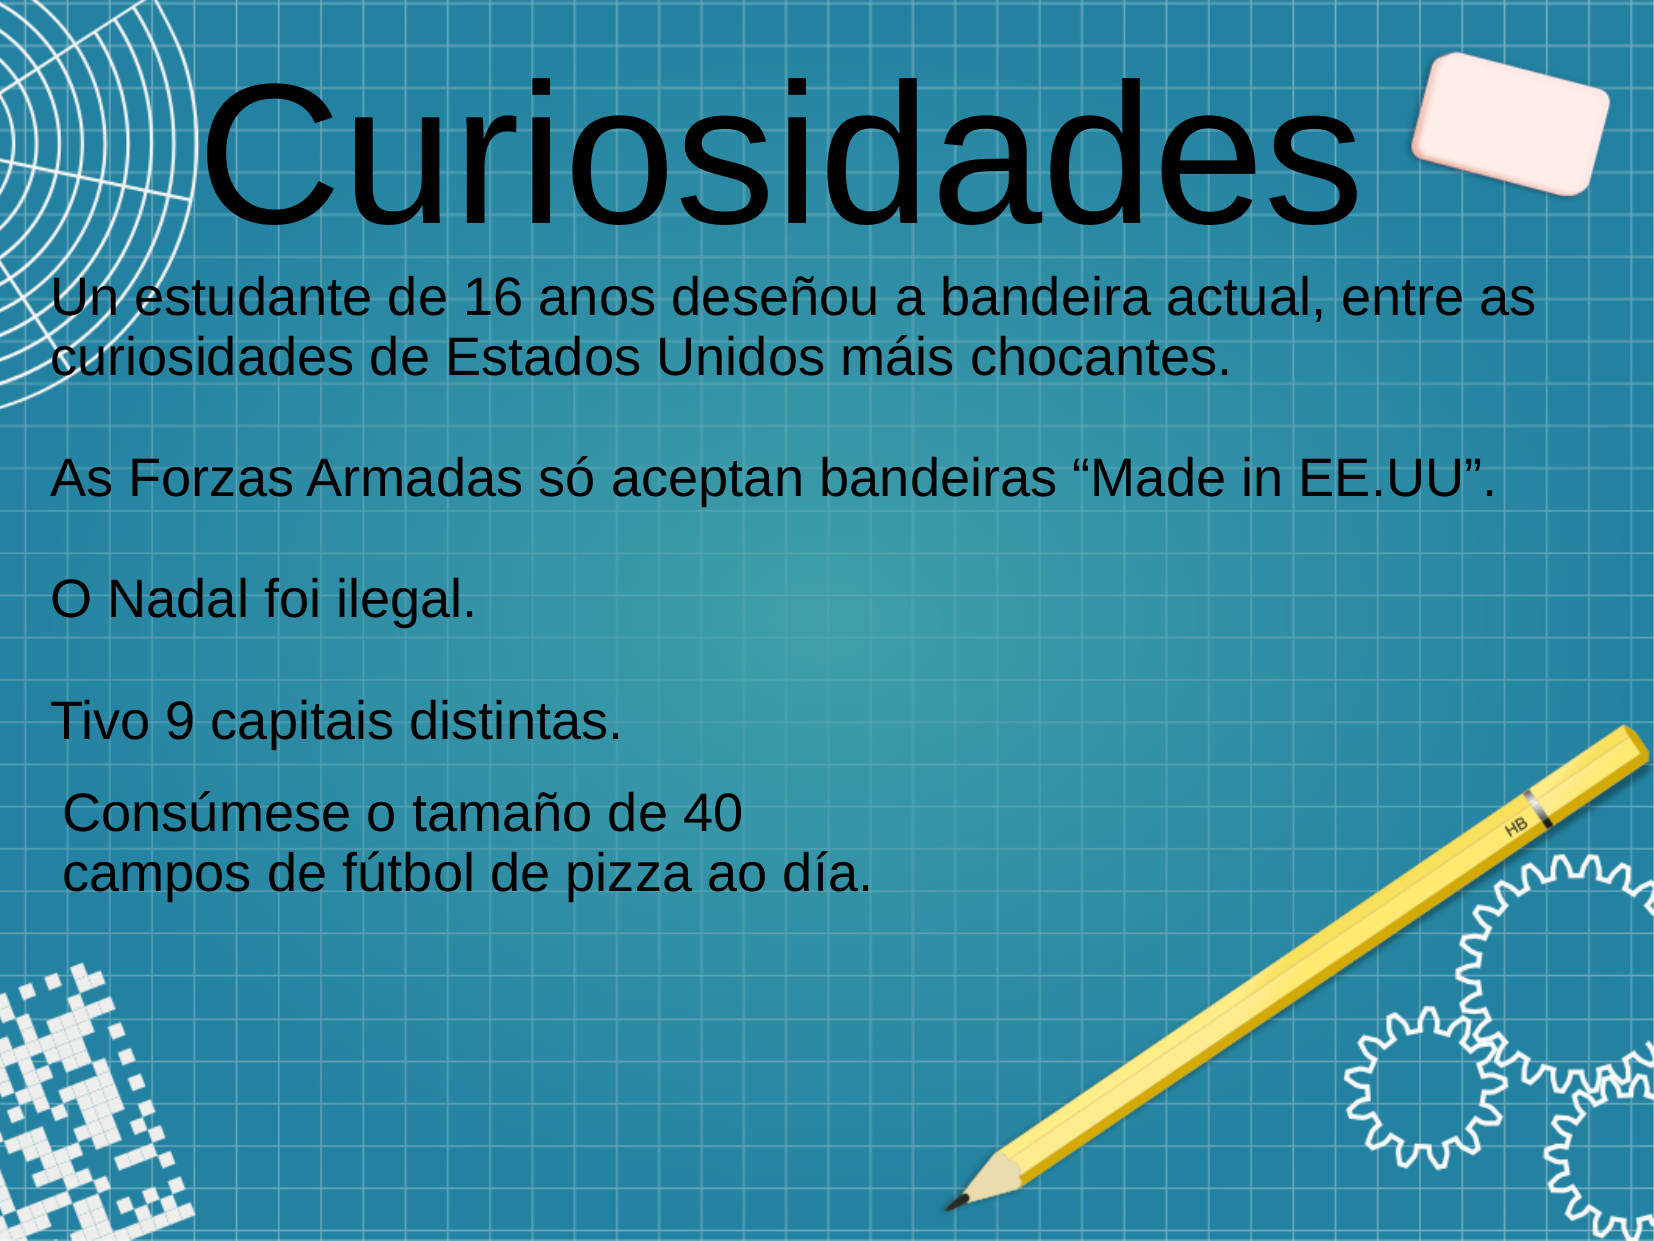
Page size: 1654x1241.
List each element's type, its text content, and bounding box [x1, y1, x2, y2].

picture [0, 0, 1654, 1241]
text_box Consúmese o tamaño de 40 campos de fútbol de pizza ao día. [47, 774, 896, 911]
text_box Curiosidades Un estudante de 16 anos deseñou a bandeira actual, entre as curiosidades de Estados Unidos máis chocantes. As Forzas Armadas só aceptan bandeiras “Made in EE.UU”. O Nadal foi ilegal. Tivo 9 capitais distintas. [35, 35, 1619, 880]
